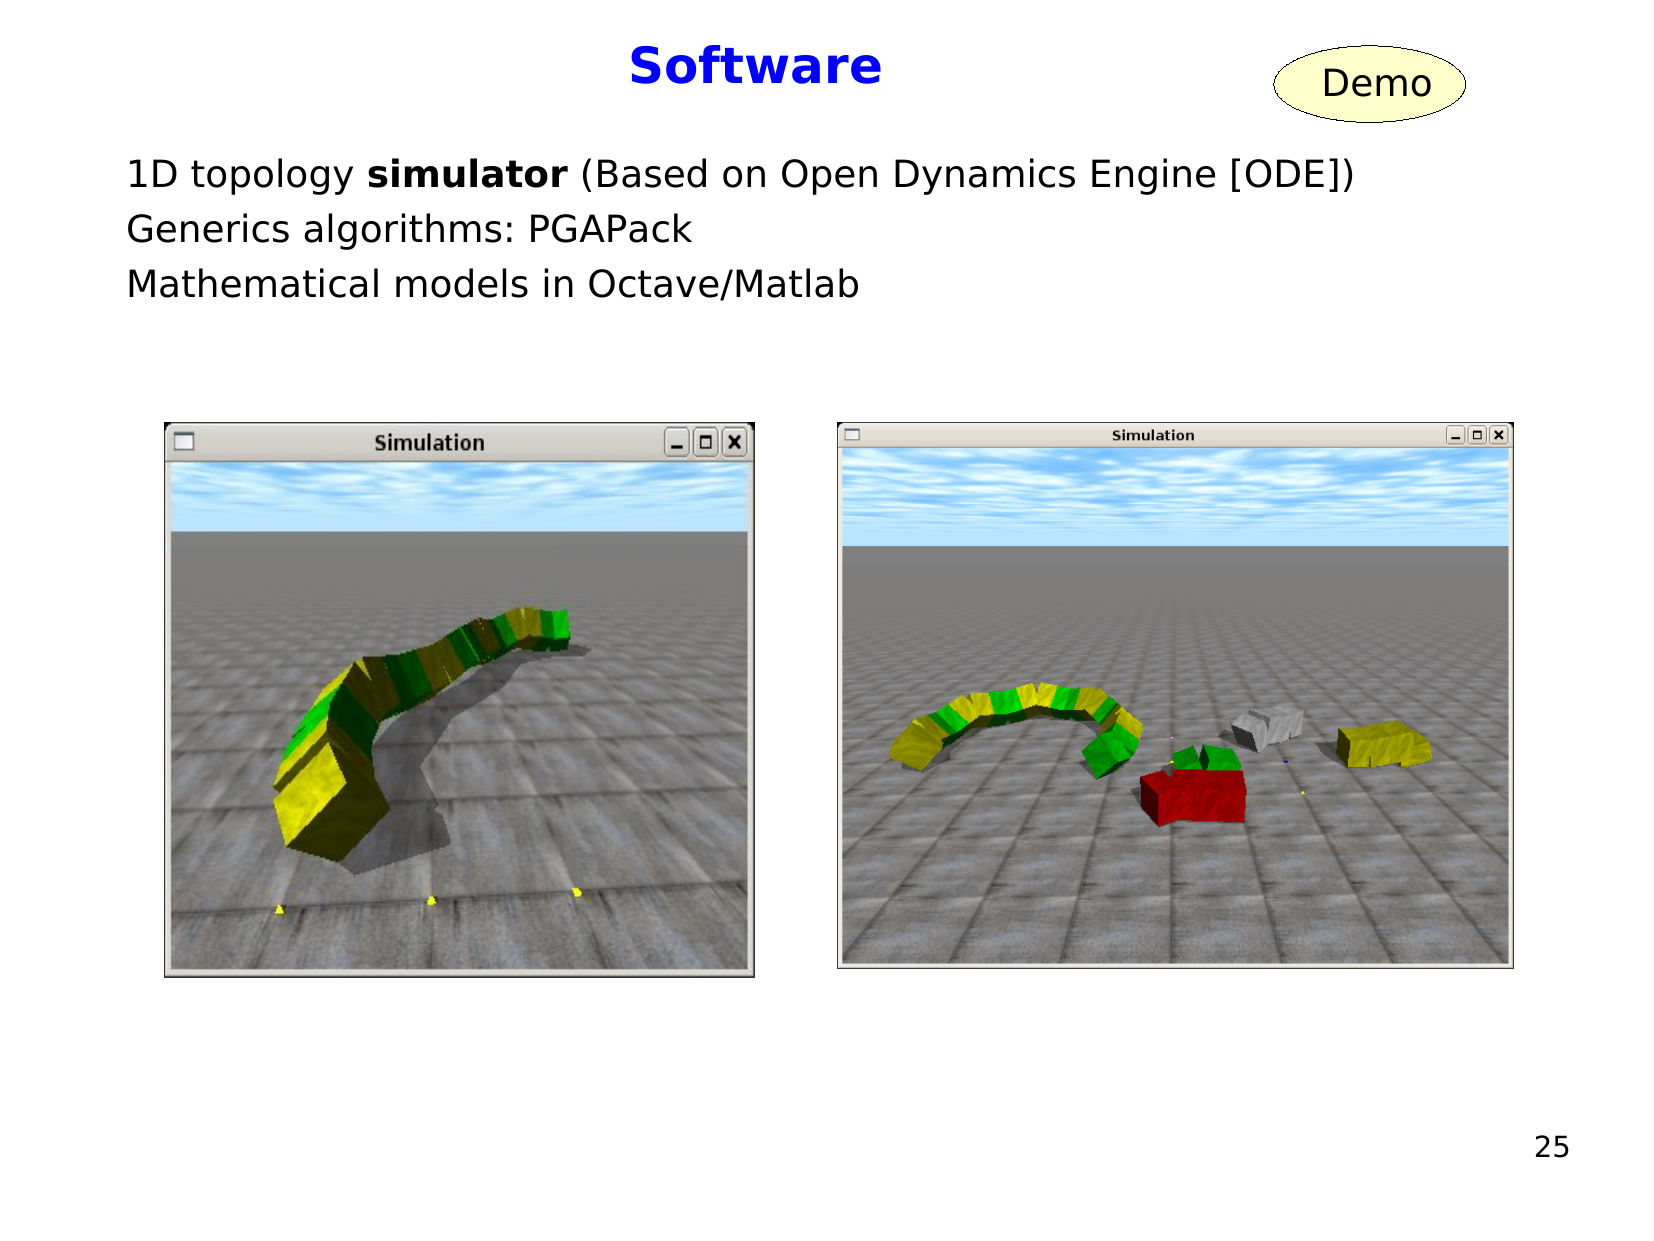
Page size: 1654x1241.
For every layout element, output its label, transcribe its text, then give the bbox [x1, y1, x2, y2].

text_box [1310, 45, 1430, 54]
text_box [1273, 55, 1433, 123]
picture [164, 422, 755, 978]
picture [837, 422, 1514, 969]
text_box [1448, 61, 1466, 107]
text_box Demo [1306, 54, 1448, 113]
text_box Software [613, 29, 899, 103]
text_box 1D topology simulator (Based on Open Dynamics Engine [ODE]) Generics algorithms: PGAPack Mathematical models in Octave/Matlab [99, 145, 1385, 315]
